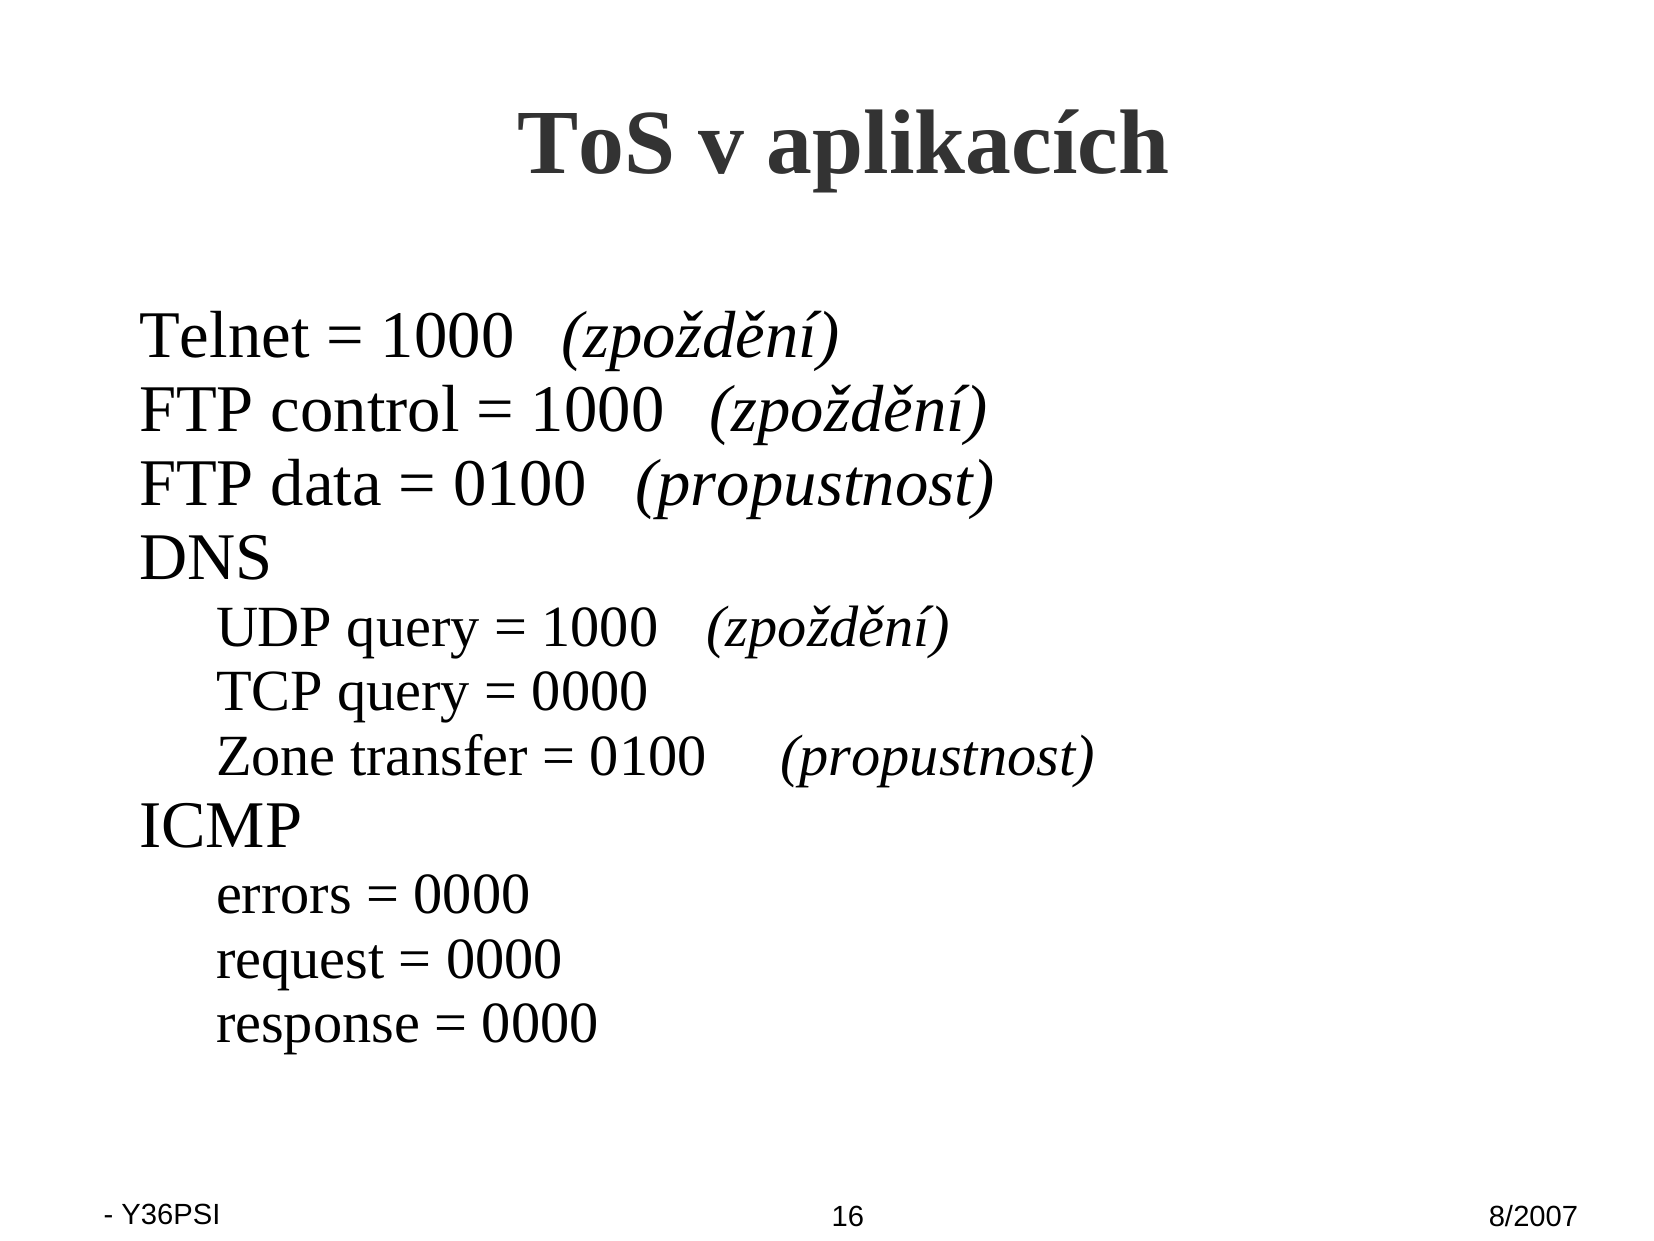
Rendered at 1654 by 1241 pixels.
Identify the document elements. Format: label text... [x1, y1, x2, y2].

title ToS v aplikacích [210, 38, 1478, 247]
list Telnet = 1000 (zpoždění) FTP control = 1000 (zpoždění) FTP data = 0100 (propustnost) DNS UDP query = 1000 (zpoždění) TCP query = 0000 Zone transfer = 0100 (propustnost) ICMP errors = 0000 request = 0000 response = 0000 [121, 297, 1534, 1126]
